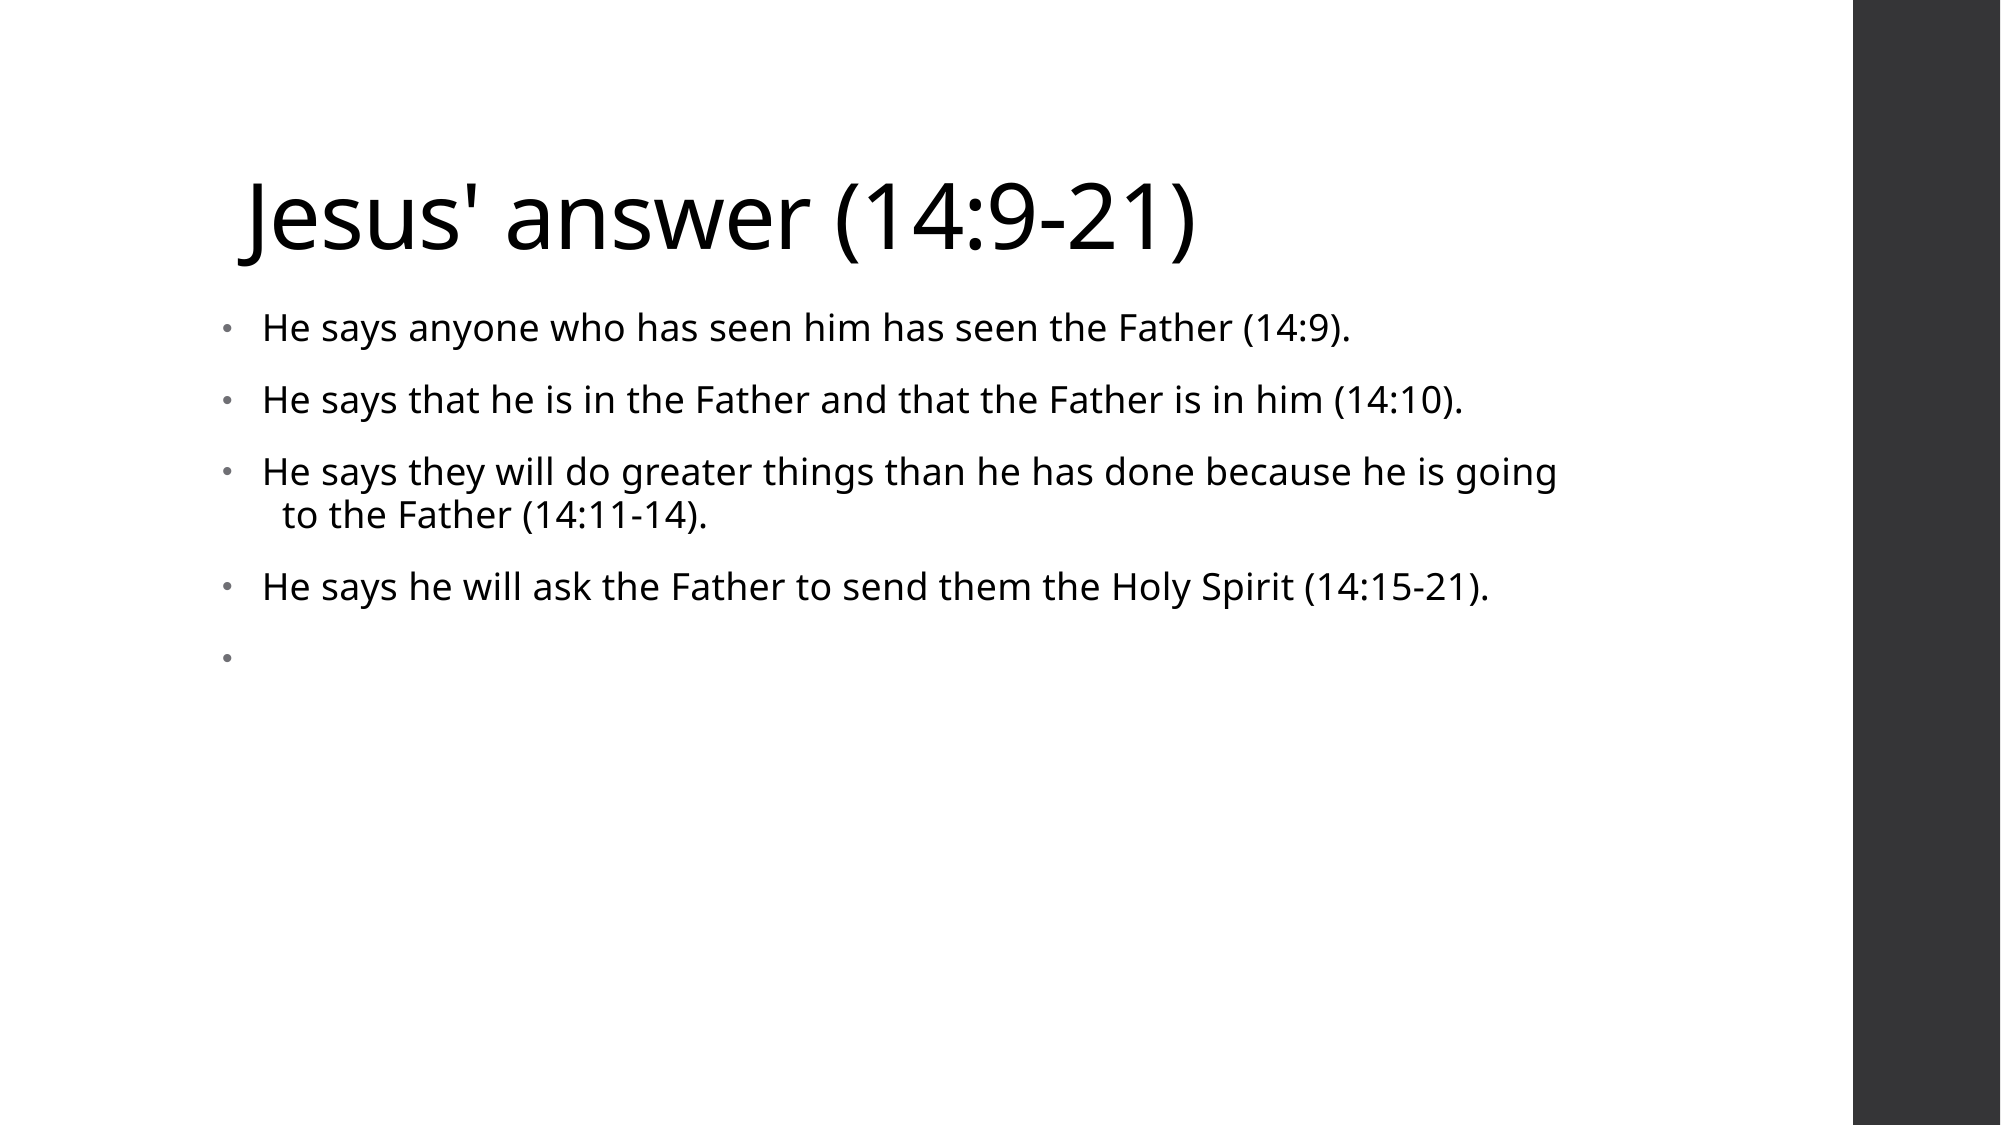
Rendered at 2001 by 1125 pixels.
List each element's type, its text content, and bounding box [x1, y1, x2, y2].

title Jesus' answer (14:9-21) [206, 60, 1797, 278]
list He says anyone who has seen him has seen the Father (14:9). He says that he is in the Father and that the Father is in him (14:10). He says they will do greater things than he has done because he is going to the Father (14:11-14). He says he will ask the Father to send them the Holy Spirit (14:15-21). [206, 299, 1617, 1014]
